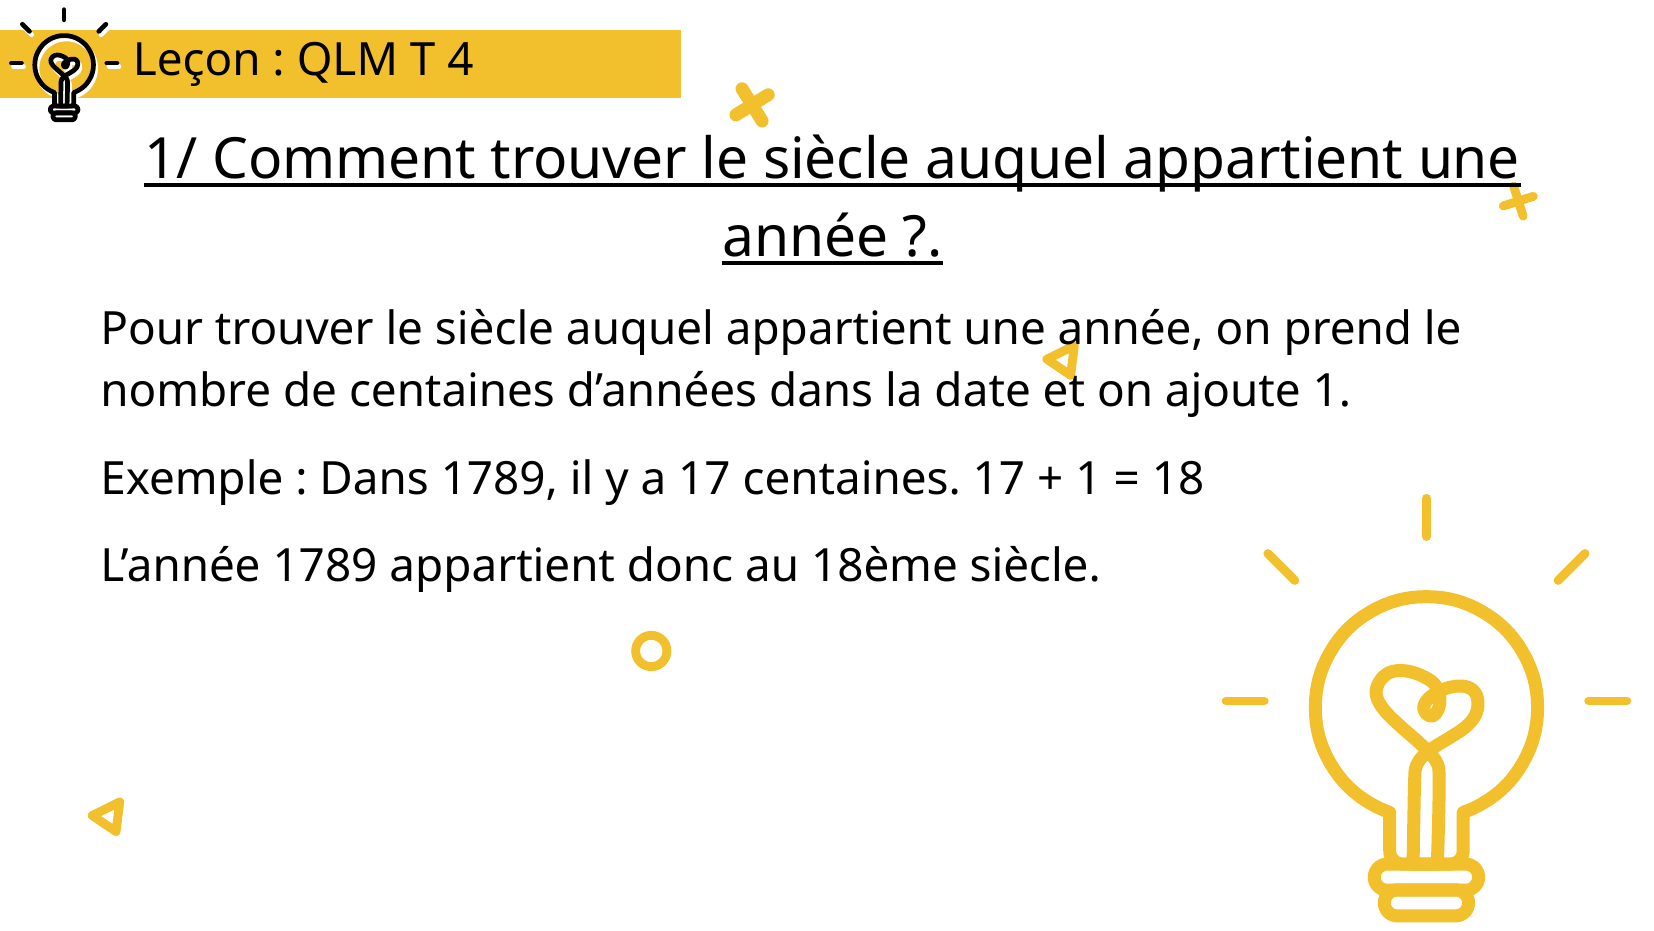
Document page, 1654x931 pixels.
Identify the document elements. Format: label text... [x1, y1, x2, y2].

list Pour trouver le siècle auquel appartient une année, on prend le nombre de centaines d’années dans la date et on ajoute 1. Exemple : Dans 1789, il y a 17 centaines. 17 + 1 = 18 L’année 1789 appartient donc au 18ème siècle. [29, 295, 1625, 827]
title 1/ Comment trouver le siècle auquel appartient une année ?. [88, 118, 1577, 274]
subtitle Leçon : QLM T 4 [132, 17, 677, 97]
